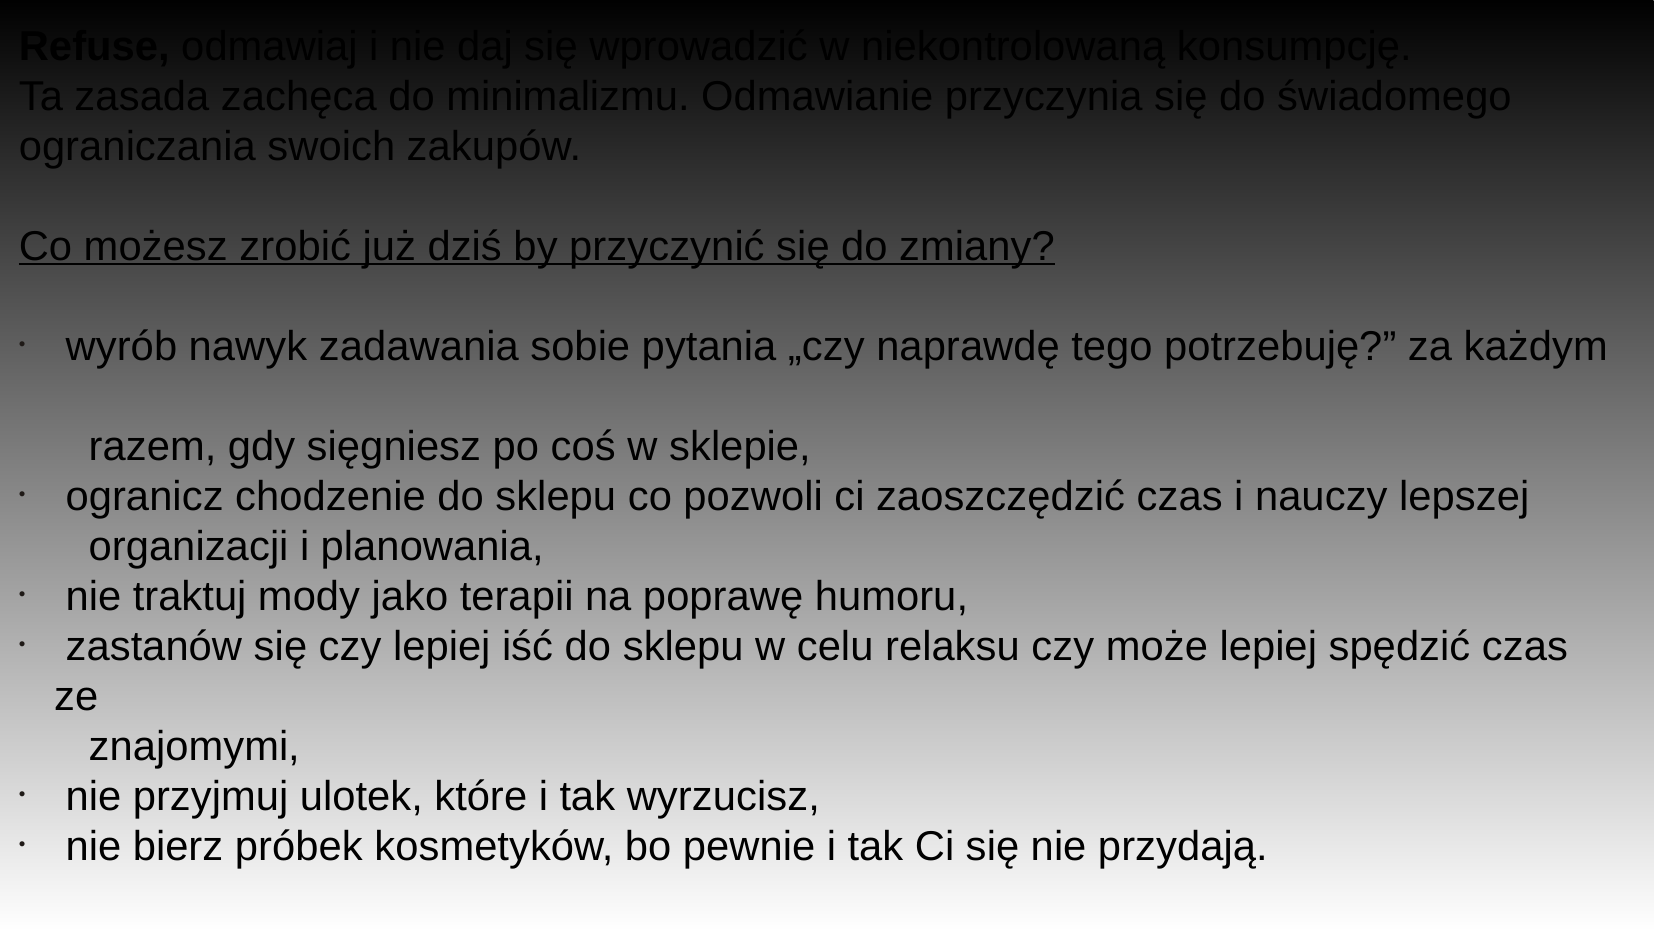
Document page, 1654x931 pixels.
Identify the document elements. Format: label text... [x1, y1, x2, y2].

text_box Refuse, odmawiaj i nie daj się wprowadzić w niekontrolowaną konsumpcję. Ta zasada zachęca do minimalizmu. Odmawianie przyczynia się do świadomego ograniczania swoich zakupów. Co możesz zrobić już dziś by przyczynić się do zmiany? wyrób nawyk zadawania sobie pytania „czy naprawdę tego potrzebuję?” za każdym razem, gdy sięgniesz po coś w sklepie, ogranicz chodzenie do sklepu co pozwoli ci zaoszczędzić czas i nauczy lepszej organizacji i planowania, nie traktuj mody jako terapii na poprawę humoru, zastanów się czy lepiej iść do sklepu w celu relaksu czy może lepiej spędzić czas ze znajomymi, nie przyjmuj ulotek, które i tak wyrzucisz, nie bierz próbek kosmetyków, bo pewnie i tak Ci się nie przydają. [4, 11, 1635, 922]
